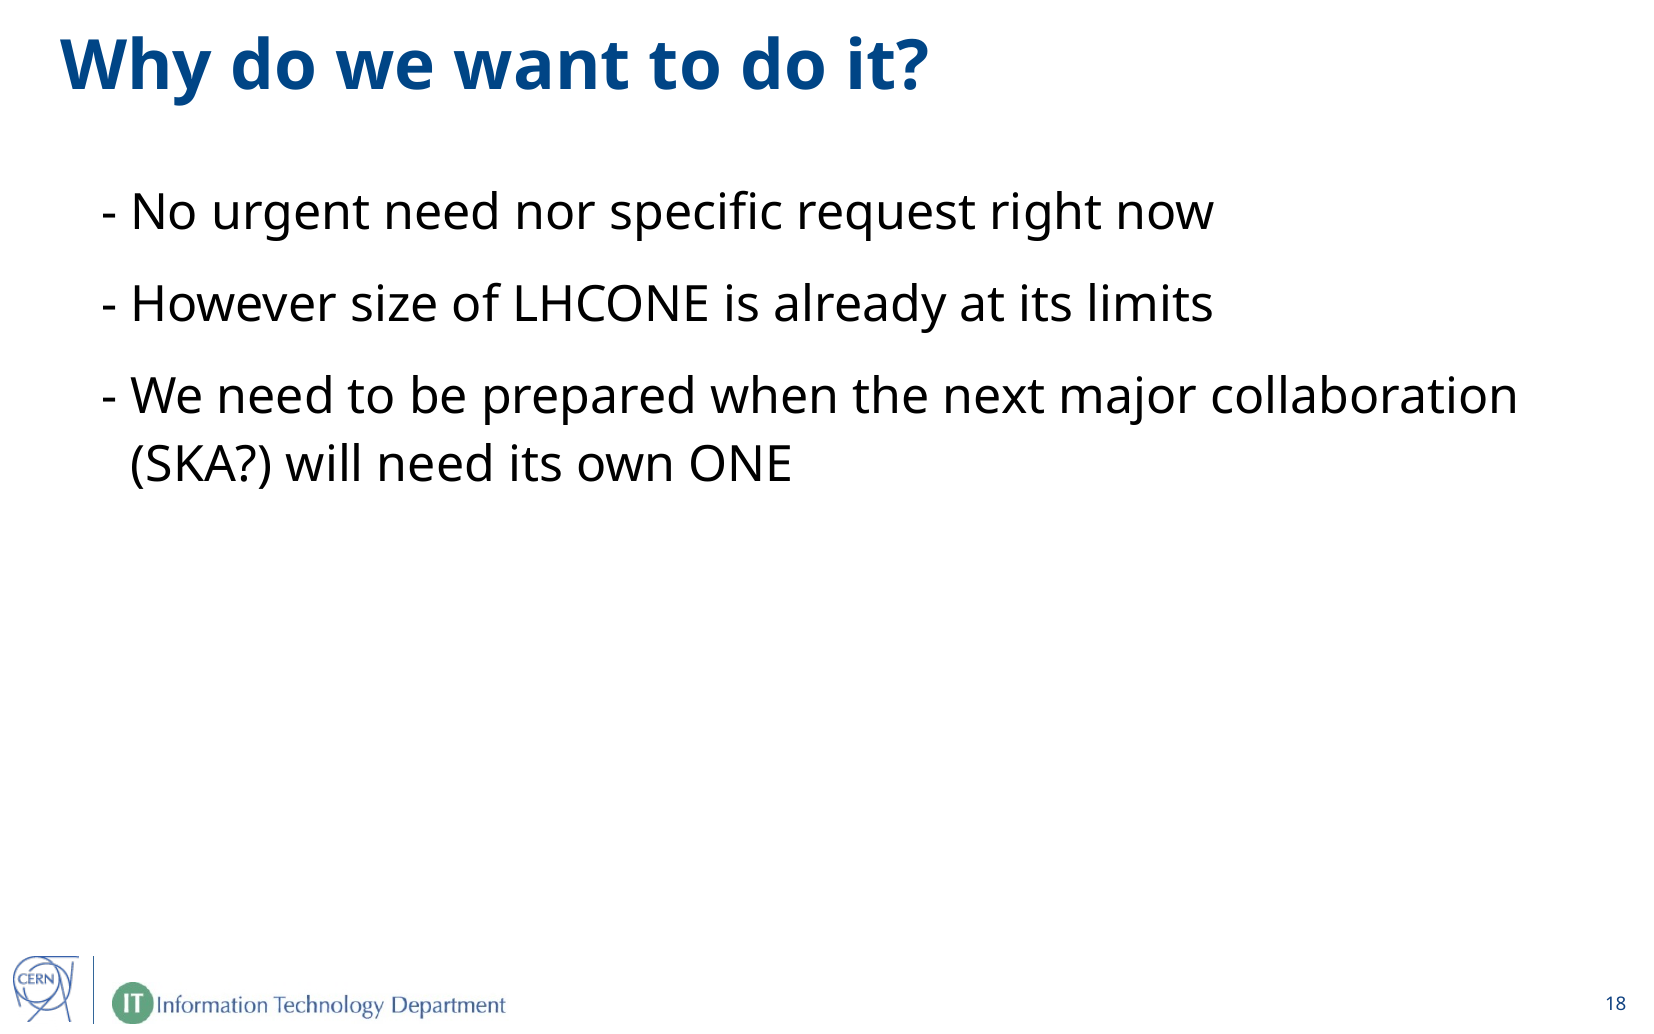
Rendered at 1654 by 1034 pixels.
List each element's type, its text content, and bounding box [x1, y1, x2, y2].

title Why do we want to do it? [60, 0, 1528, 138]
picture [112, 982, 755, 1024]
picture [13, 956, 79, 1032]
text_box - No urgent need nor specific request right now - However size of LHCONE is already at its limits - We need to be prepared when the next major collaboration (SKA?) will need its own ONE [86, 168, 1561, 979]
